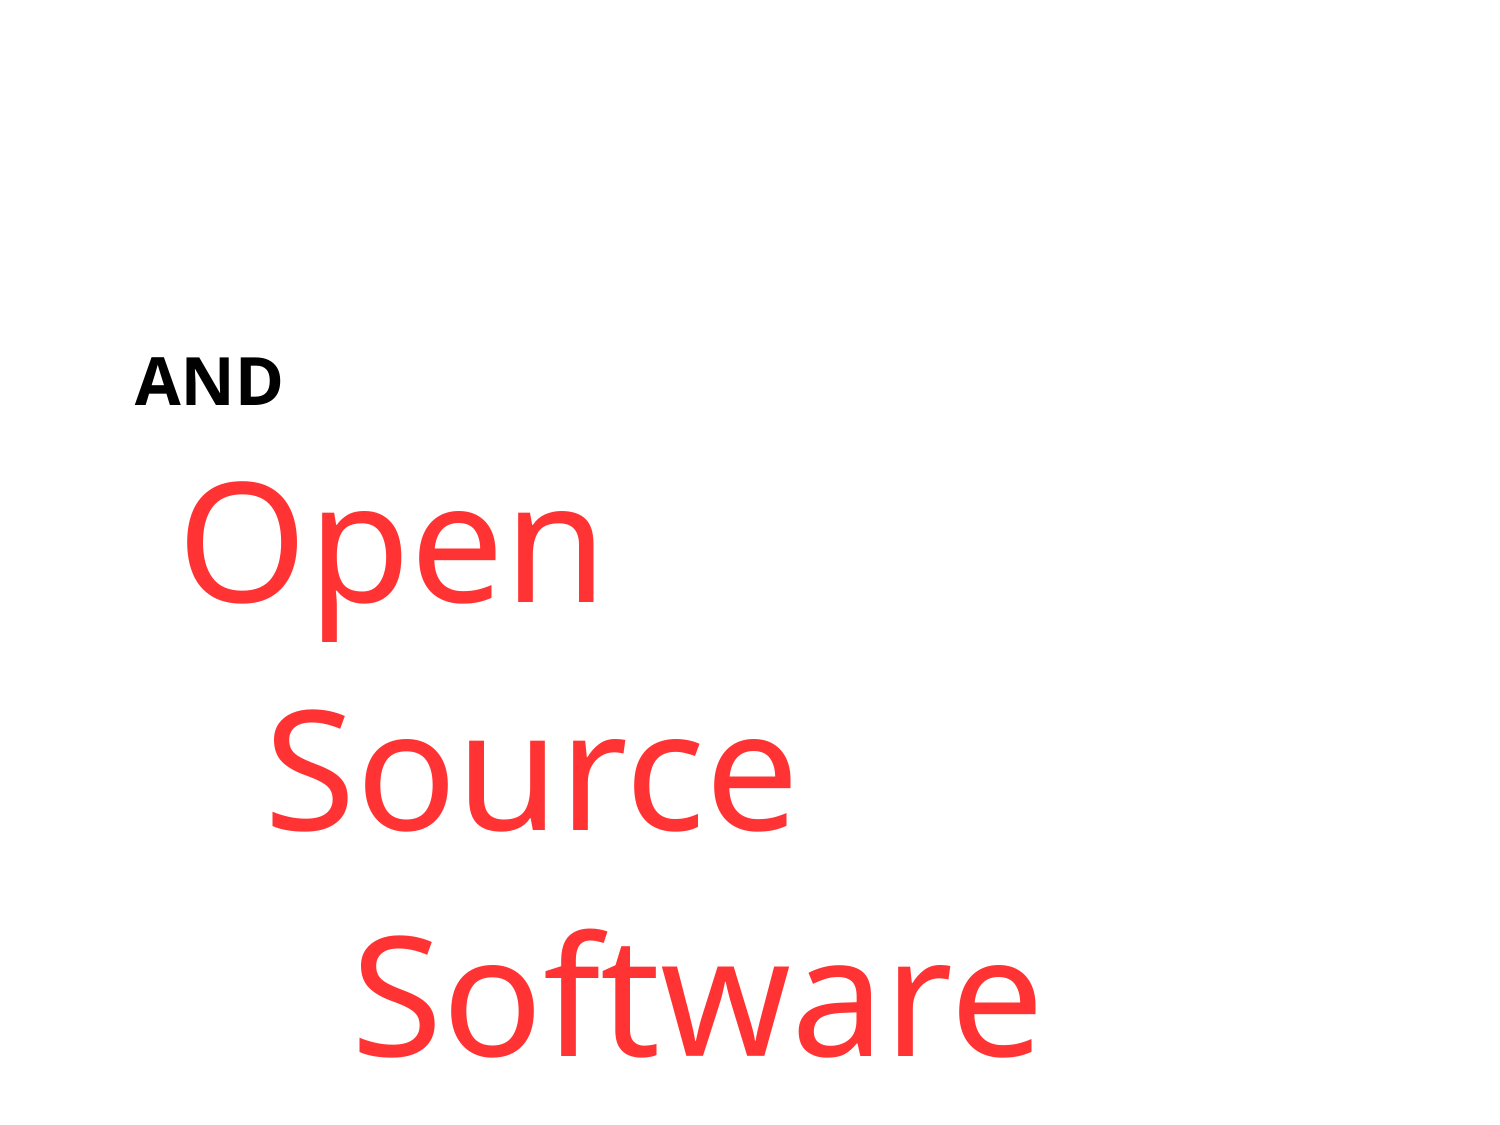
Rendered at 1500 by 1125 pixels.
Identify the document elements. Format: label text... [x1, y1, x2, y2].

text_box AND Open Source Software [120, 326, 1357, 1059]
